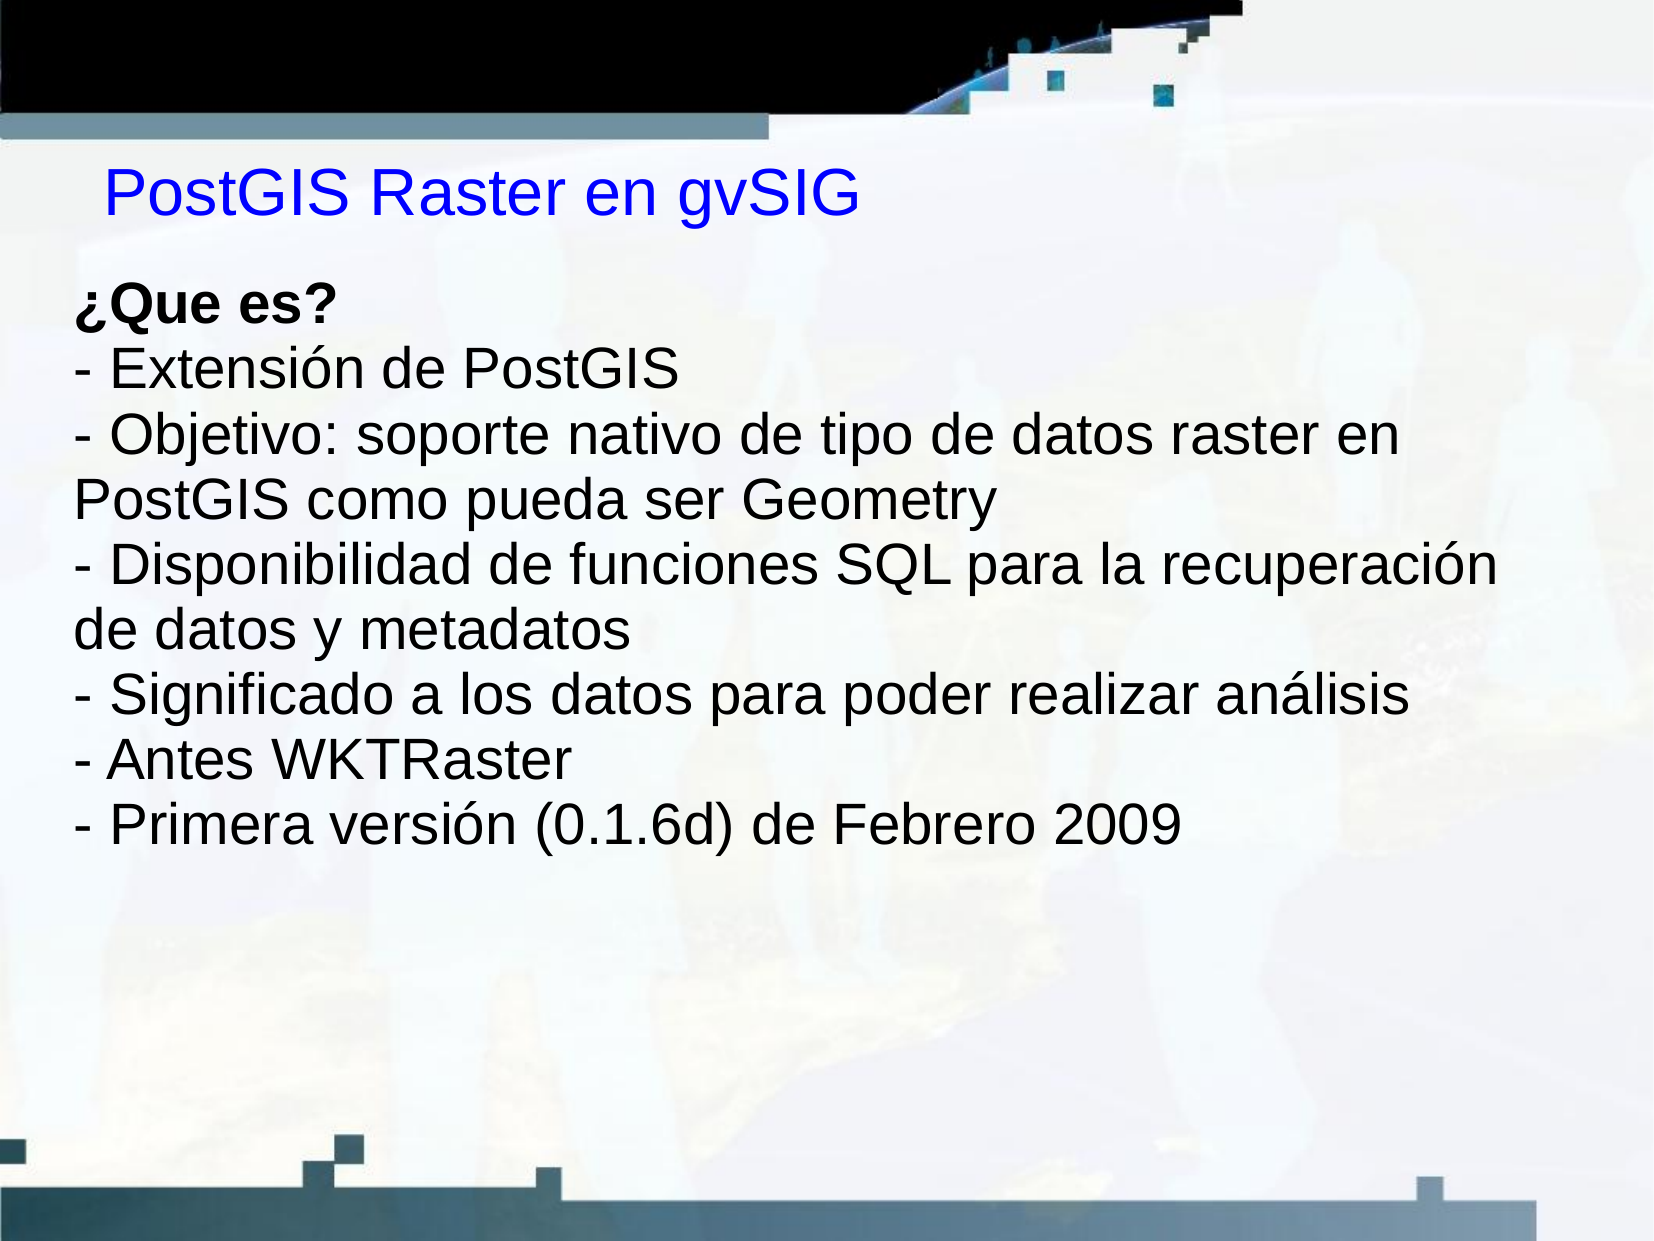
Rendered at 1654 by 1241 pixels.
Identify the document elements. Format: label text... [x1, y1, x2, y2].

text_box PostGIS Raster en gvSIG [88, 147, 916, 238]
text_box ¿Que es? - Extensión de PostGIS - Objetivo: soporte nativo de tipo de datos raster en PostGIS como pueda ser Geometry - Disponibilidad de funciones SQL para la recuperación de datos y metadatos - Significado a los datos para poder realizar análisis - Antes WKTRaster - Primera versión (0.1.6d) de Febrero 2009 [59, 263, 1595, 1007]
picture [0, 0, 1654, 1241]
